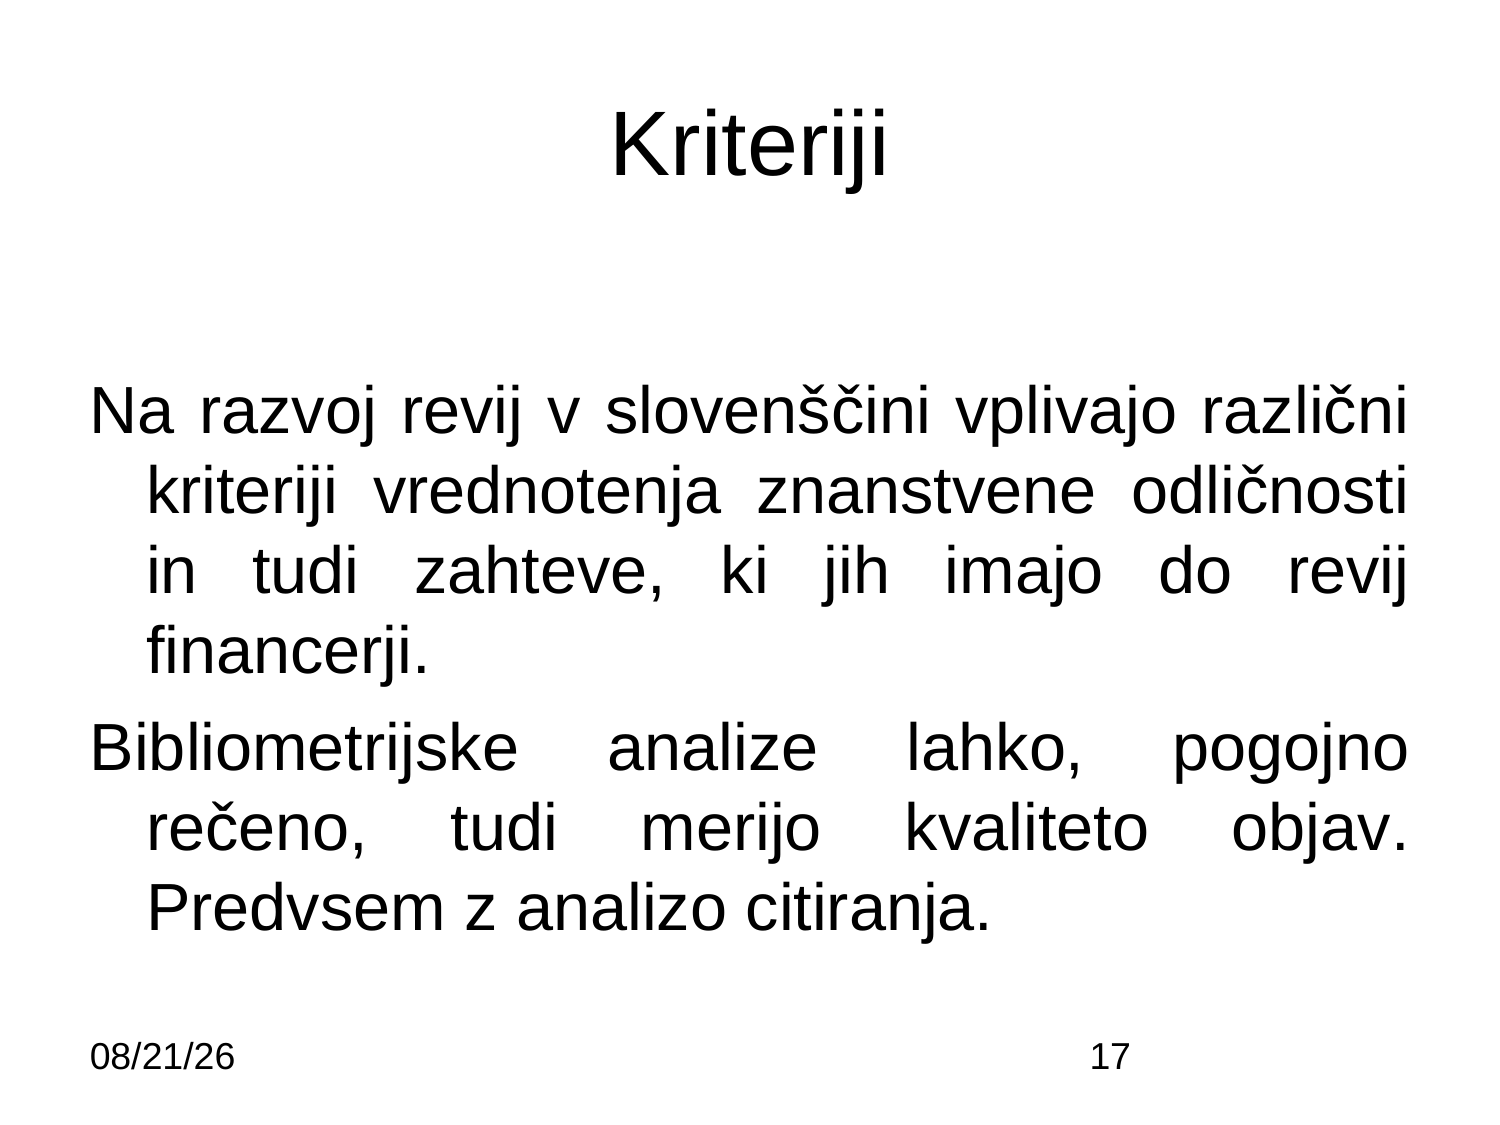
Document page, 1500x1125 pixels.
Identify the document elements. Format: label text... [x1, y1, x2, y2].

title Kriteriji [75, 45, 1426, 233]
list Na razvoj revij v slovenščini vplivajo različni kriteriji vrednotenja znanstvene odličnosti in tudi zahteve, ki jih imajo do revij financerji. Bibliometrijske analize lahko, pogojno rečeno, tudi merijo kvaliteto objav. Predvsem z analizo citiranja. [75, 262, 1426, 1006]
